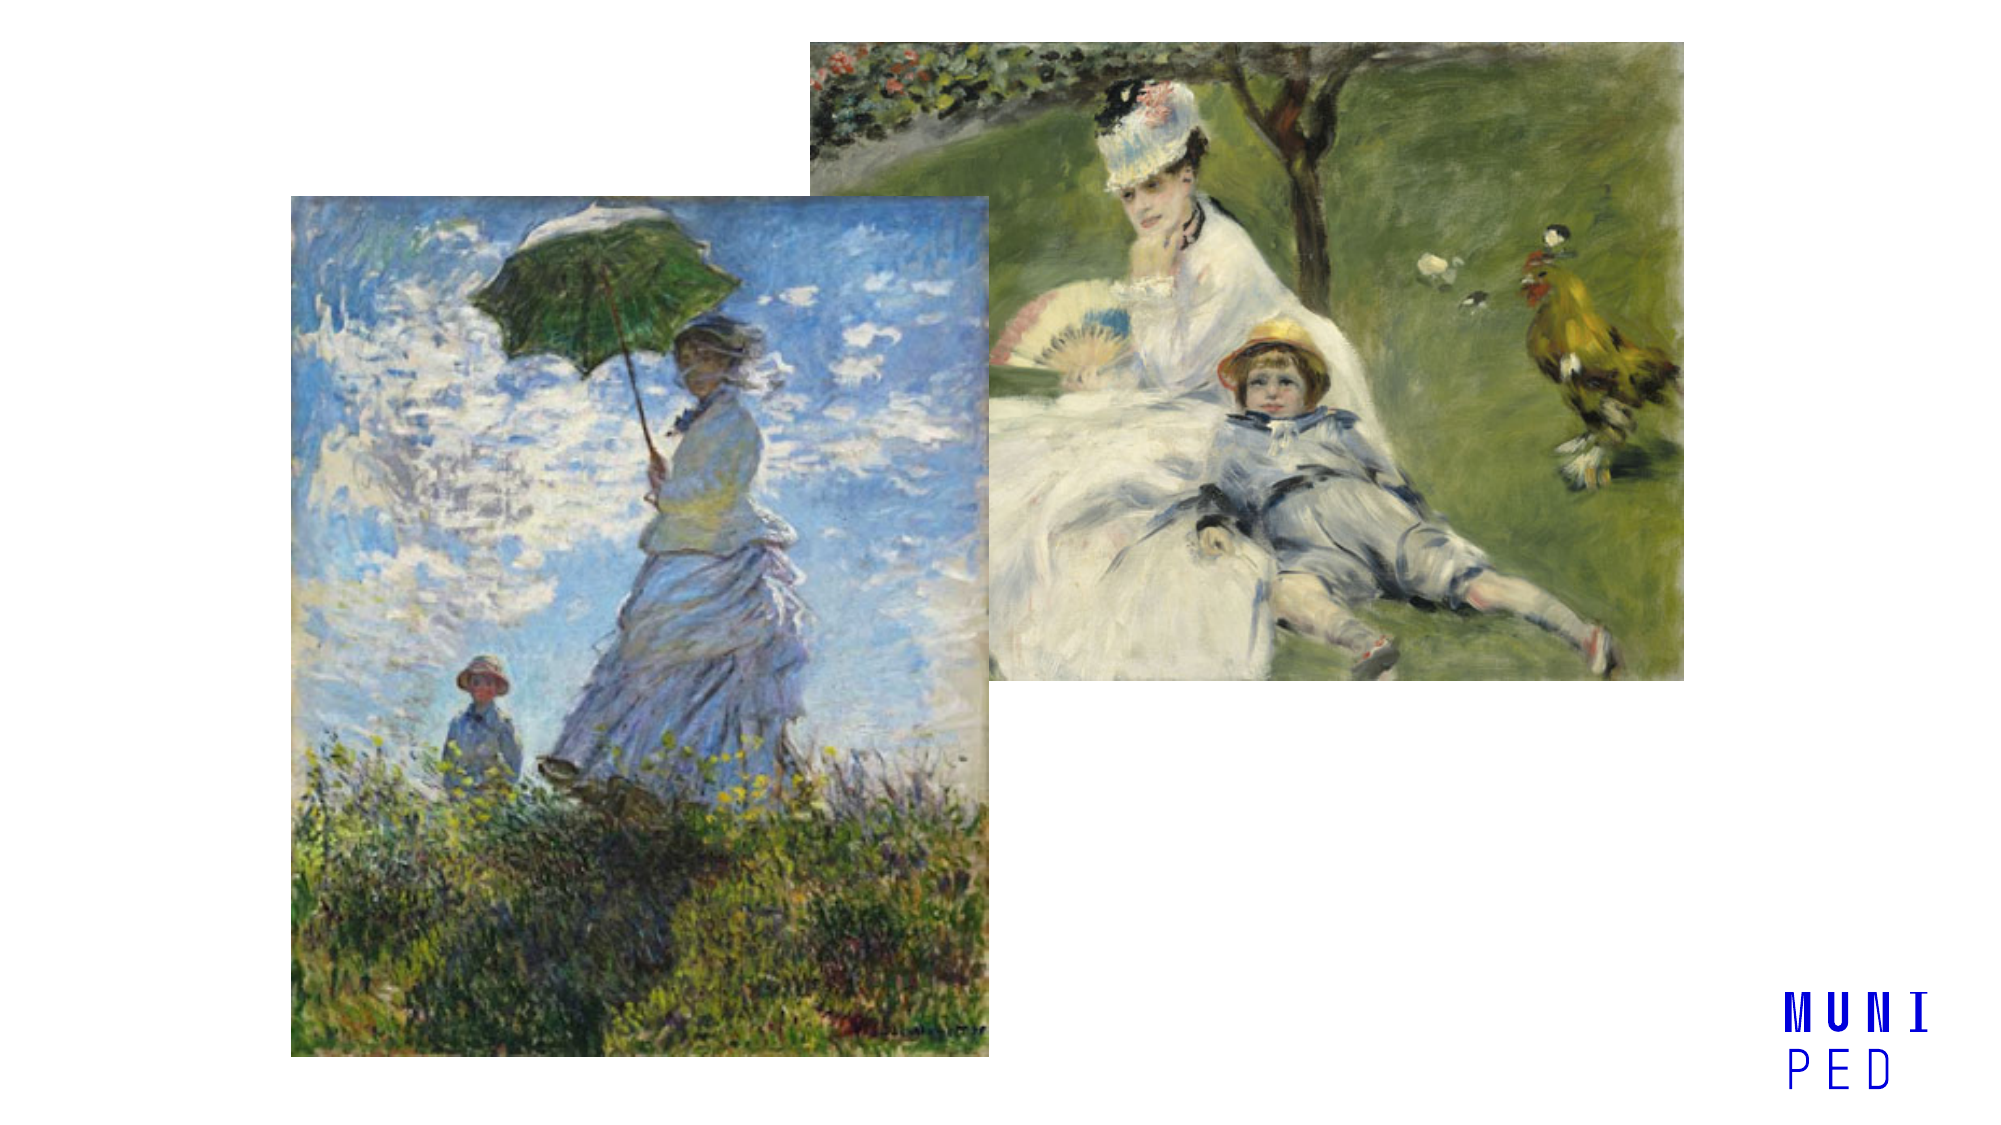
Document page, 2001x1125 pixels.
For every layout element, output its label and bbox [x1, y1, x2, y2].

picture [291, 42, 1684, 1057]
